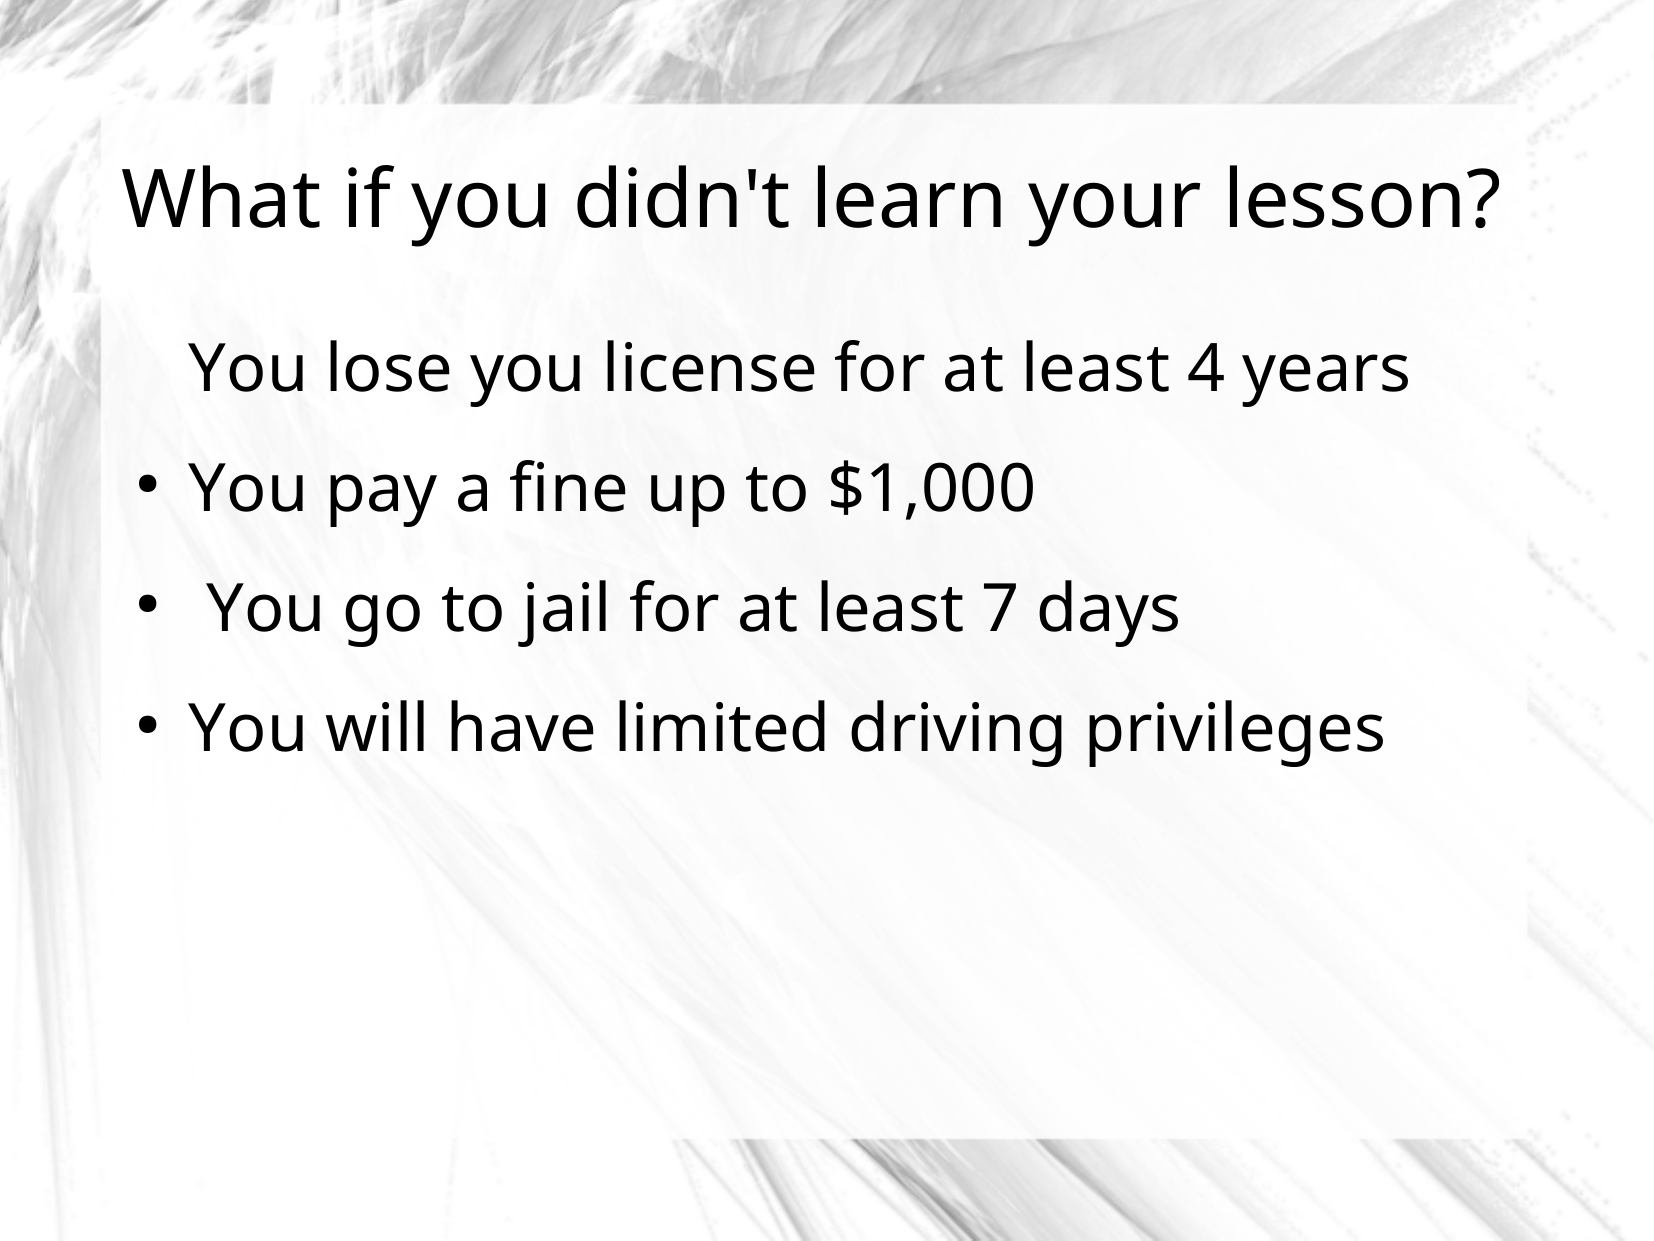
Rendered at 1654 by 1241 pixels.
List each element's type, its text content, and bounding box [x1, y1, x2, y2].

picture [0, 0, 1654, 1241]
title What if you didn't learn your lesson? [118, 103, 1506, 290]
list You lose you license for at least 4 years You pay a fine up to $1,000 You go to jail for at least 7 days You will have limited driving privileges [118, 319, 1571, 945]
